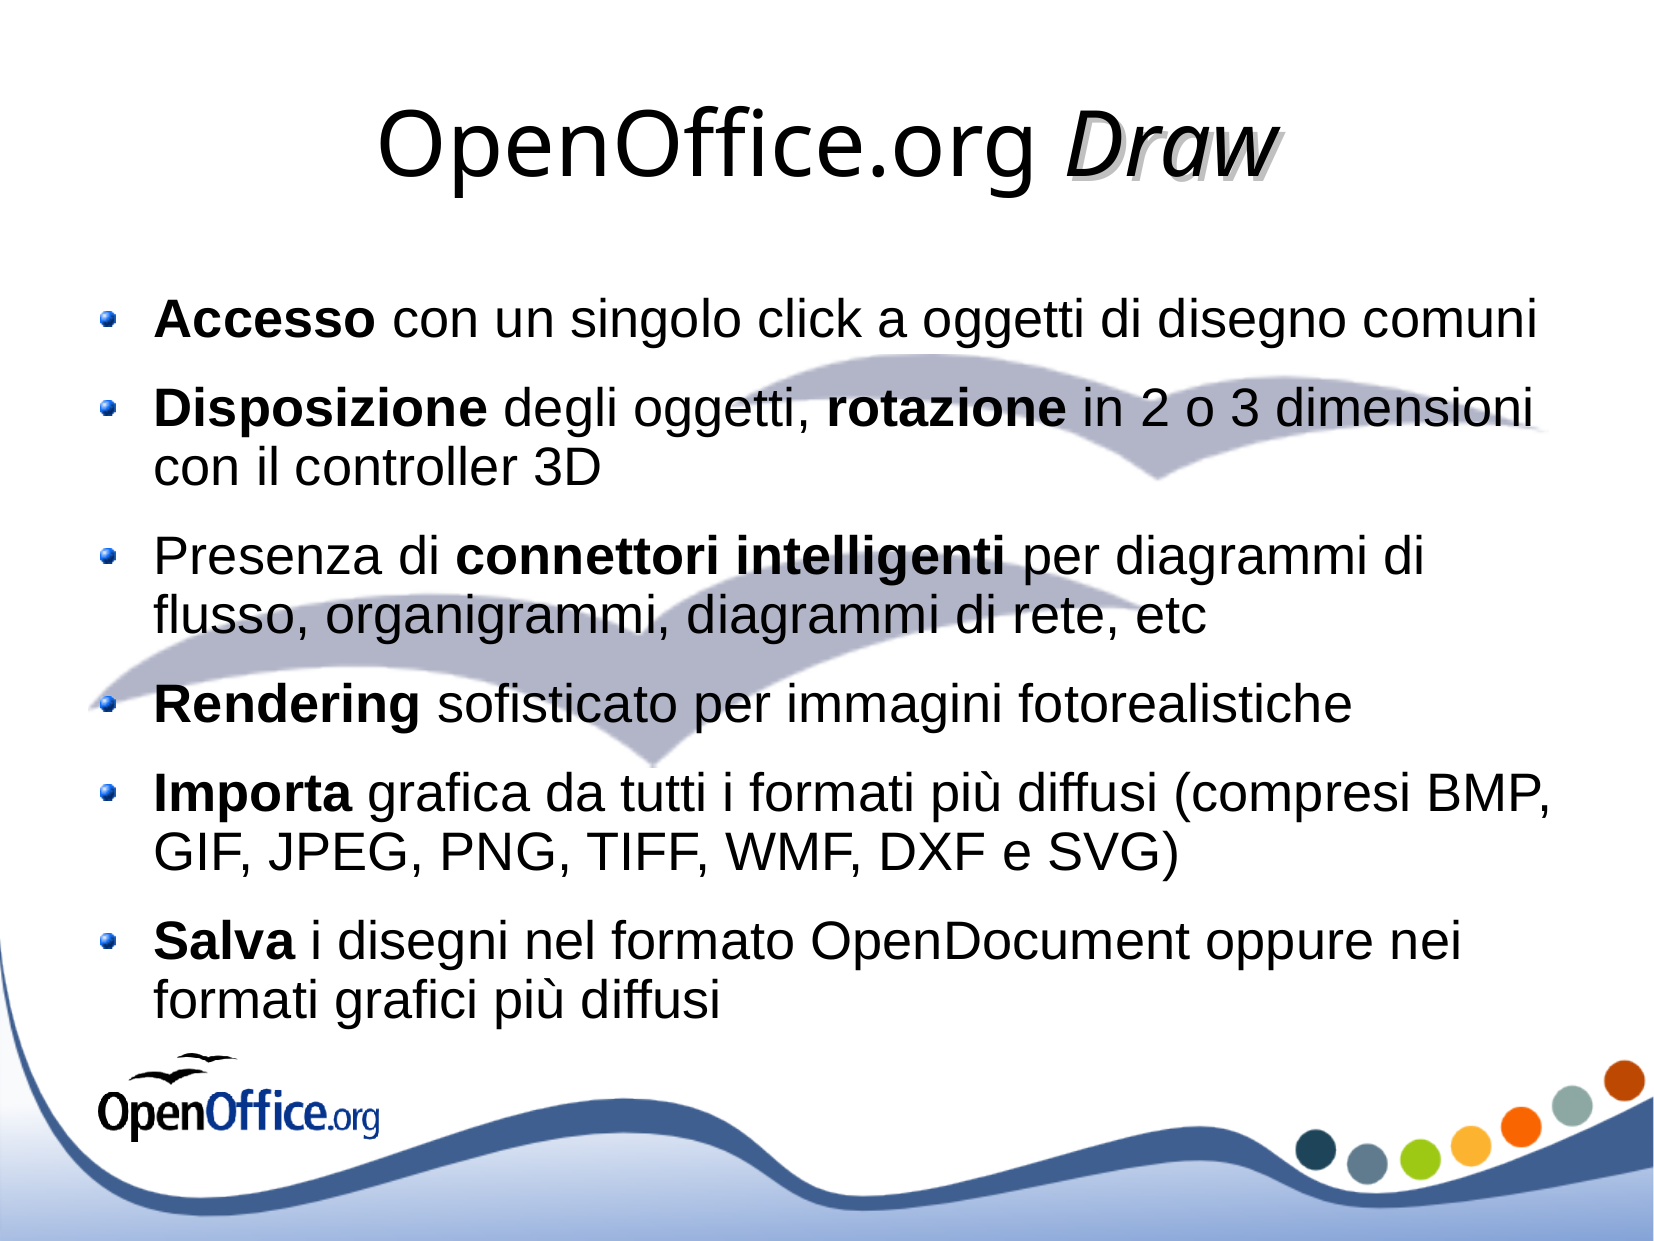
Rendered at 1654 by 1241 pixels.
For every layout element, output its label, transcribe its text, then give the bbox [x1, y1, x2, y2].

list Accesso con un singolo click a oggetti di disegno comuni Disposizione degli oggetti, rotazione in 2 o 3 dimensioni con il controller 3D Presenza di connettori intelligenti per diagrammi di flusso, organigrammi, diagrammi di rete, etc Rendering sofisticato per immagini fotorealistiche Importa grafica da tutti i formati più diffusi (compresi BMP, GIF, JPEG, PNG, TIFF, WMF, DXF e SVG) Salva i disegni nel formato OpenDocument oppure nei formati grafici più diffusi [82, 290, 1571, 1109]
picture [0, 938, 1654, 1241]
title OpenOffice.org Draw [82, 37, 1571, 245]
